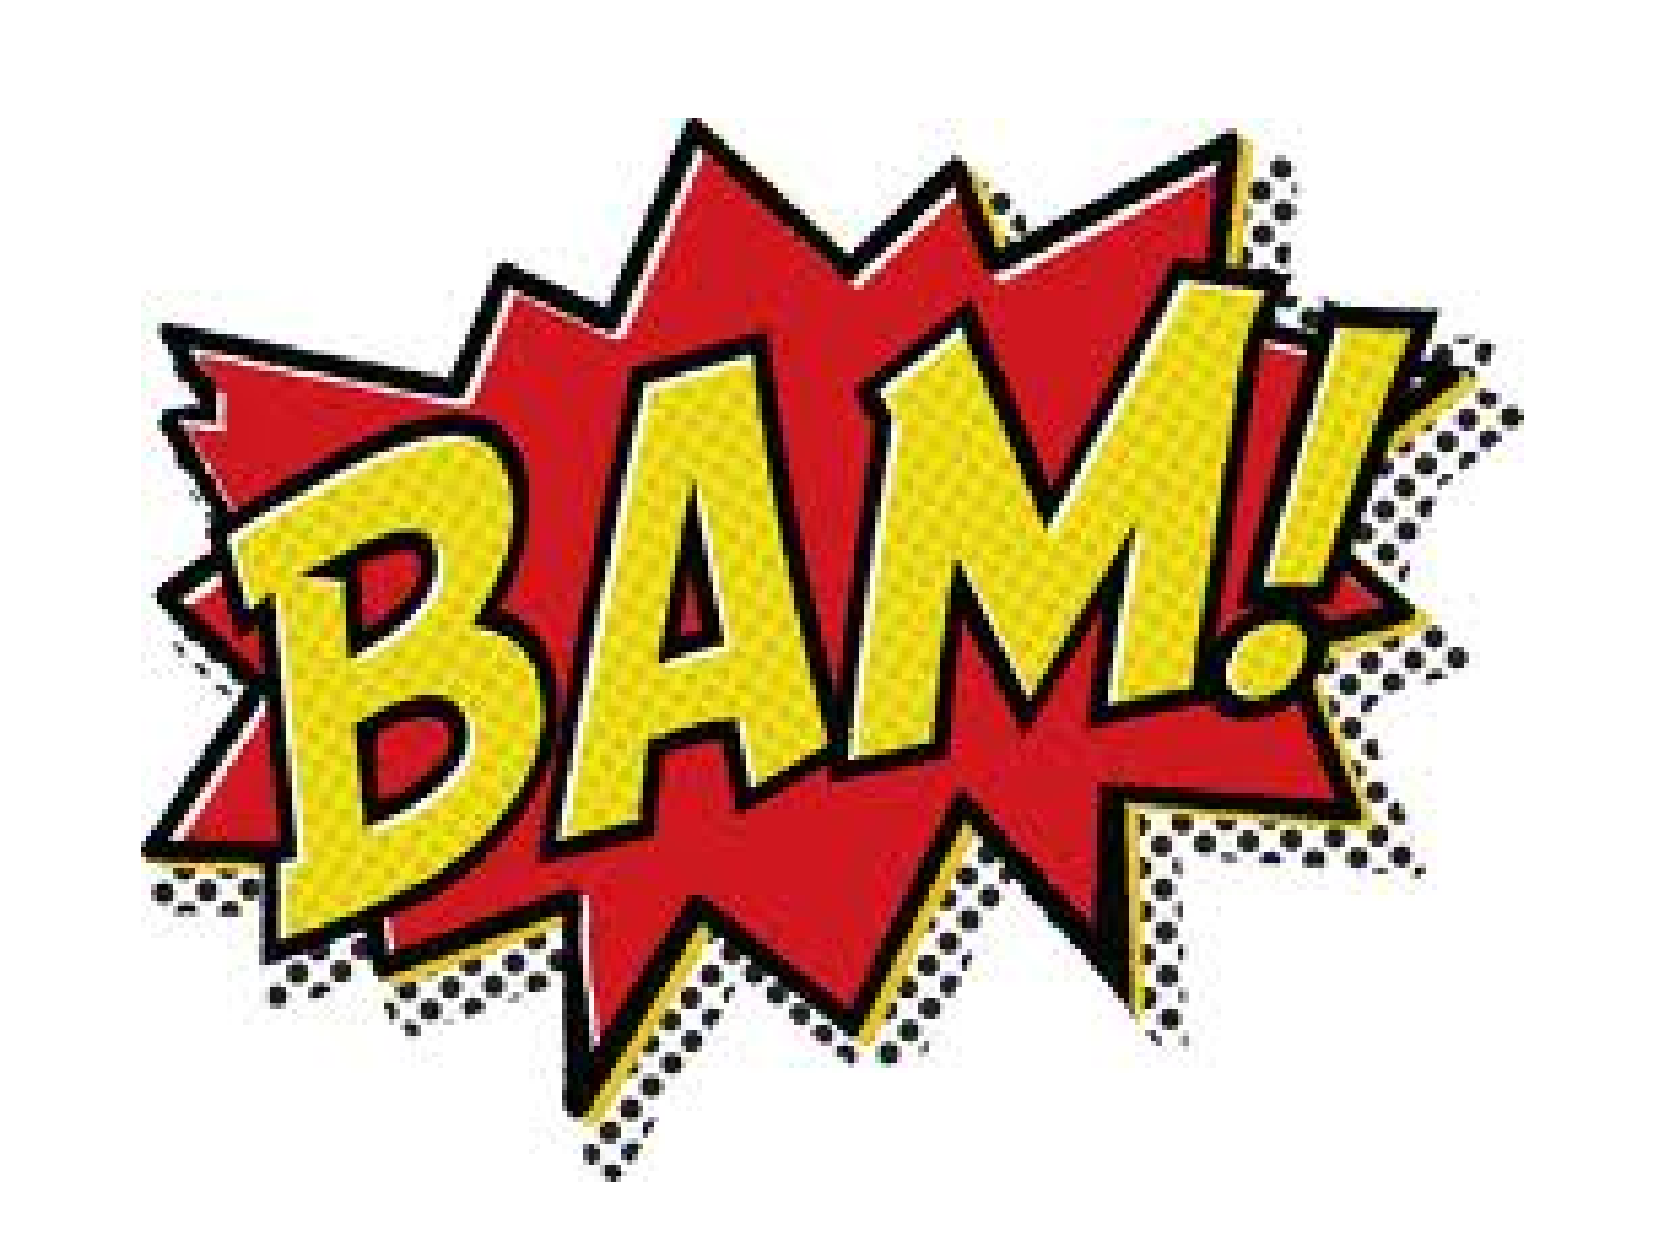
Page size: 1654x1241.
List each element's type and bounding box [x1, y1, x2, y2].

picture [141, 118, 1524, 1182]
